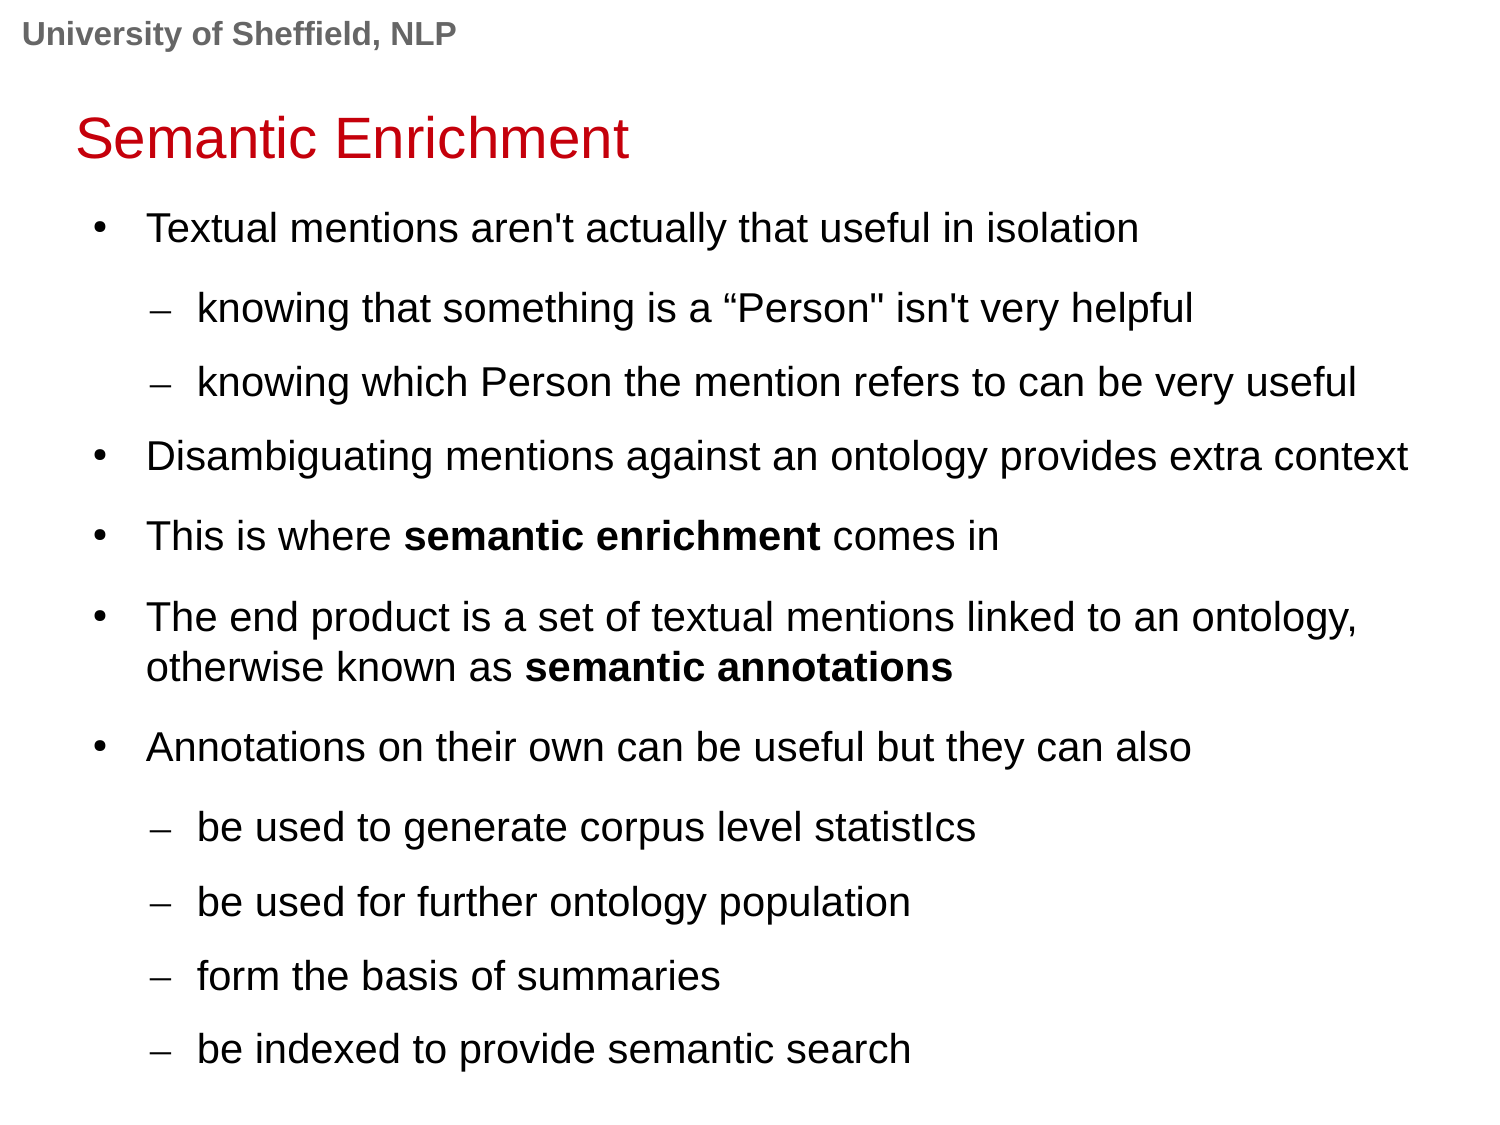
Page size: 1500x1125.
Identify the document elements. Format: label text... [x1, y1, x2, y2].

title Semantic Enrichment [75, 44, 1425, 200]
list Textual mentions aren't actually that useful in isolation knowing that something is a “Person" isn't very helpful knowing which Person the mention refers to can be very useful Disambiguating mentions against an ontology provides extra context This is where semantic enrichment comes in The end product is a set of textual mentions linked to an ontology, otherwise known as semantic annotations Annotations on their own can be useful but they can also be used to generate corpus level statistIcs be used for further ontology population form the basis of summaries be indexed to provide semantic search [75, 200, 1425, 944]
